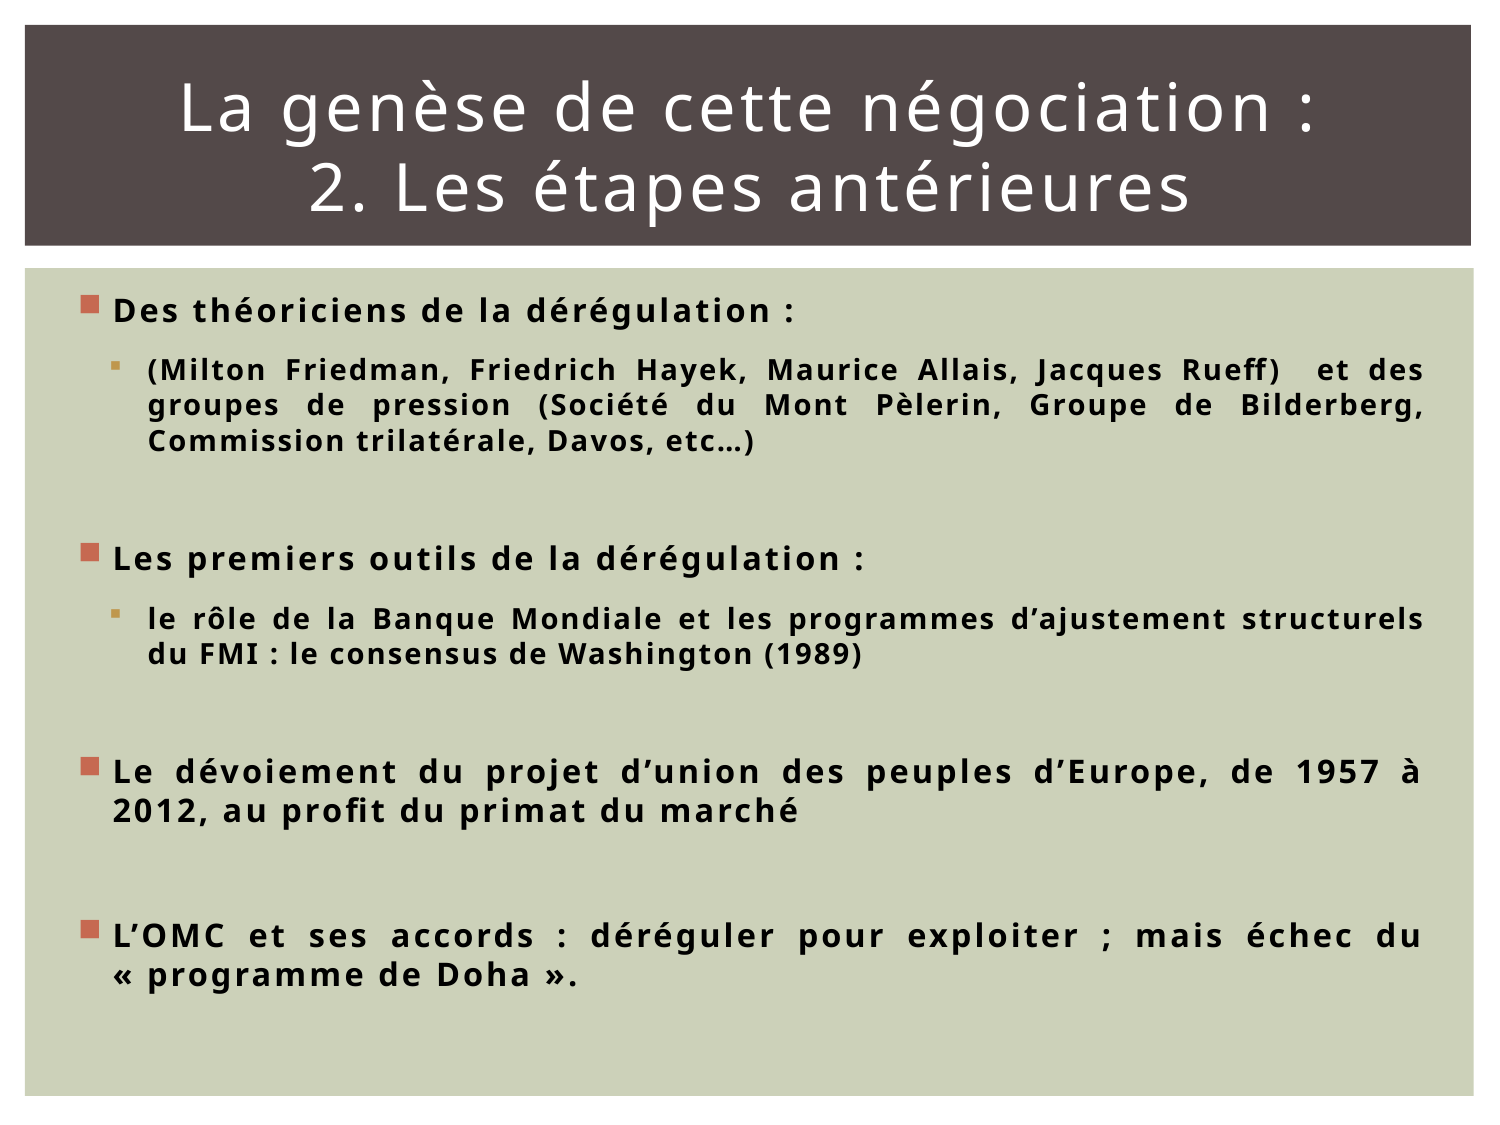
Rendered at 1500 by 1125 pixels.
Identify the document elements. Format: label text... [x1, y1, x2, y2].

list Des théoriciens de la dérégulation : (Milton Friedman, Friedrich Hayek, Maurice Allais, Jacques Rueff) et des groupes de pression (Société du Mont Pèlerin, Groupe de Bilderberg, Commission trilatérale, Davos, etc…) Les premiers outils de la dérégulation : le rôle de la Banque Mondiale et les programmes d’ajustement structurels du FMI : le consensus de Washington (1989) Le dévoiement du projet d’union des peuples d’Europe, de 1957 à 2012, au profit du primat du marché L’OMC et ses accords : déréguler pour exploiter ; mais échec du « programme de Doha ». [62, 281, 1442, 1005]
title La genèse de cette négociation : 2. Les étapes antérieures [62, 58, 1438, 232]
